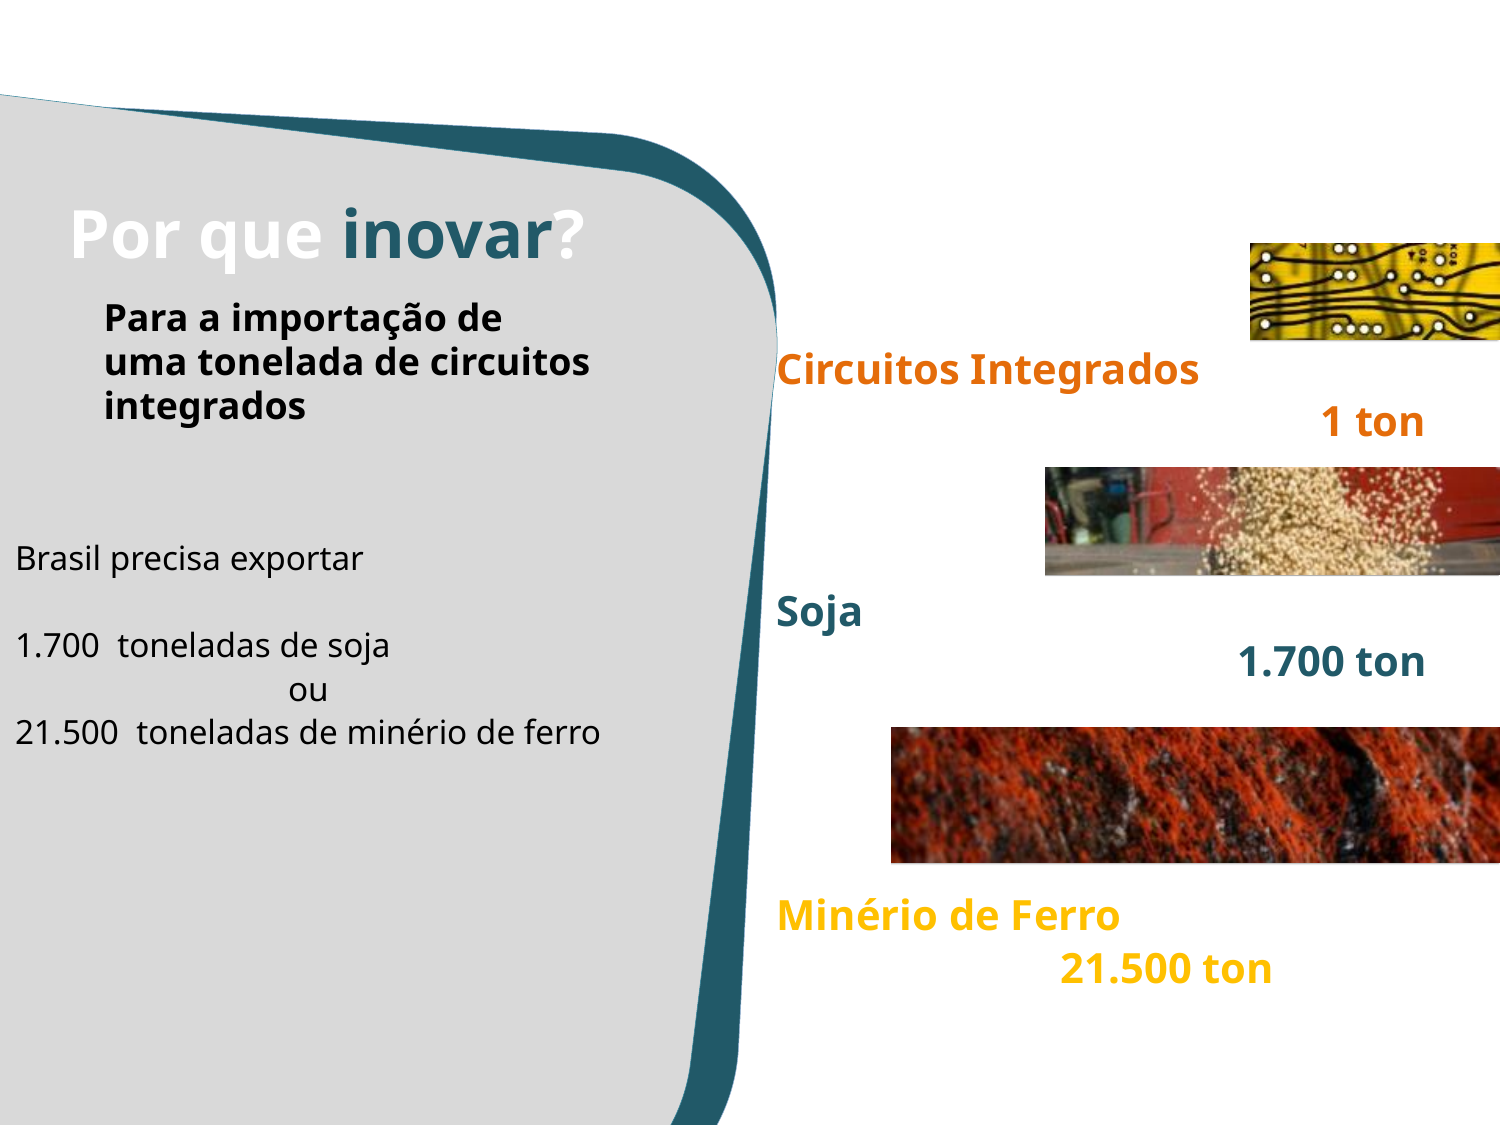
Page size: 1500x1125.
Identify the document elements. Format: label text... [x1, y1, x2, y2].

text_box [0, 94, 777, 1125]
text_box Minério de Ferro [761, 881, 1483, 948]
picture [891, 727, 1500, 864]
text_box Soja [761, 577, 1483, 643]
picture [1250, 243, 1500, 340]
text_box 21.500 ton [1045, 948, 1482, 999]
text_box 1 ton [1305, 388, 1482, 453]
text_box Brasil precisa exportar 1.700 toneladas de soja ou 21.500 toneladas de minério de ferro [0, 525, 687, 803]
text_box Para a importação de uma tonelada de circuitos integrados [88, 288, 668, 436]
text_box Por que inovar? [53, 184, 601, 279]
text_box 1.700 ton [1222, 643, 1482, 692]
text_box Circuitos Integrados [761, 334, 1483, 401]
picture [1045, 467, 1500, 575]
